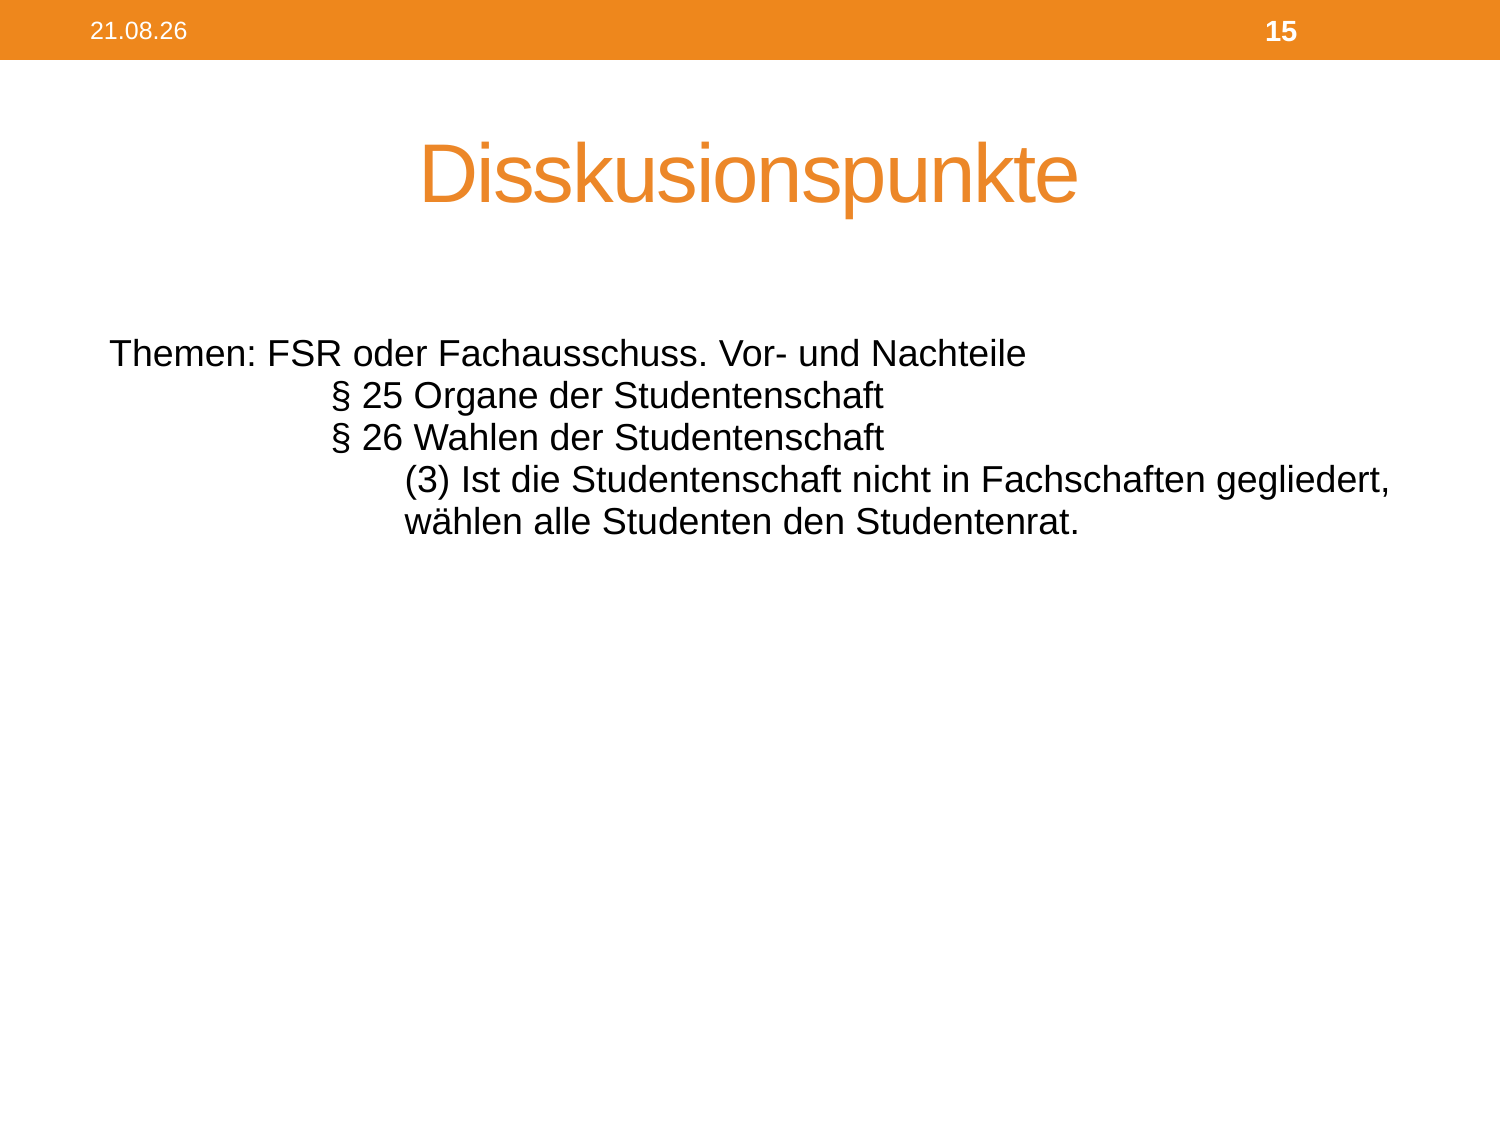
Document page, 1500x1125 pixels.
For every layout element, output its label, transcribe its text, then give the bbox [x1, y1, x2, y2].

slide_number 08.01.19 [75, 3, 550, 57]
slide_number <Nummer> [1250, 3, 1425, 57]
title Disskusionspunkte [75, 87, 1425, 250]
text_box Themen: FSR oder Fachausschuss. Vor- und Nachteile § 25 Organe der Studentenschaft § 26 Wahlen der Studentenschaft (3) Ist die Studentenschaft nicht in Fachschaften gegliedert, wählen alle Studenten den Studentenrat. [94, 283, 1465, 1016]
